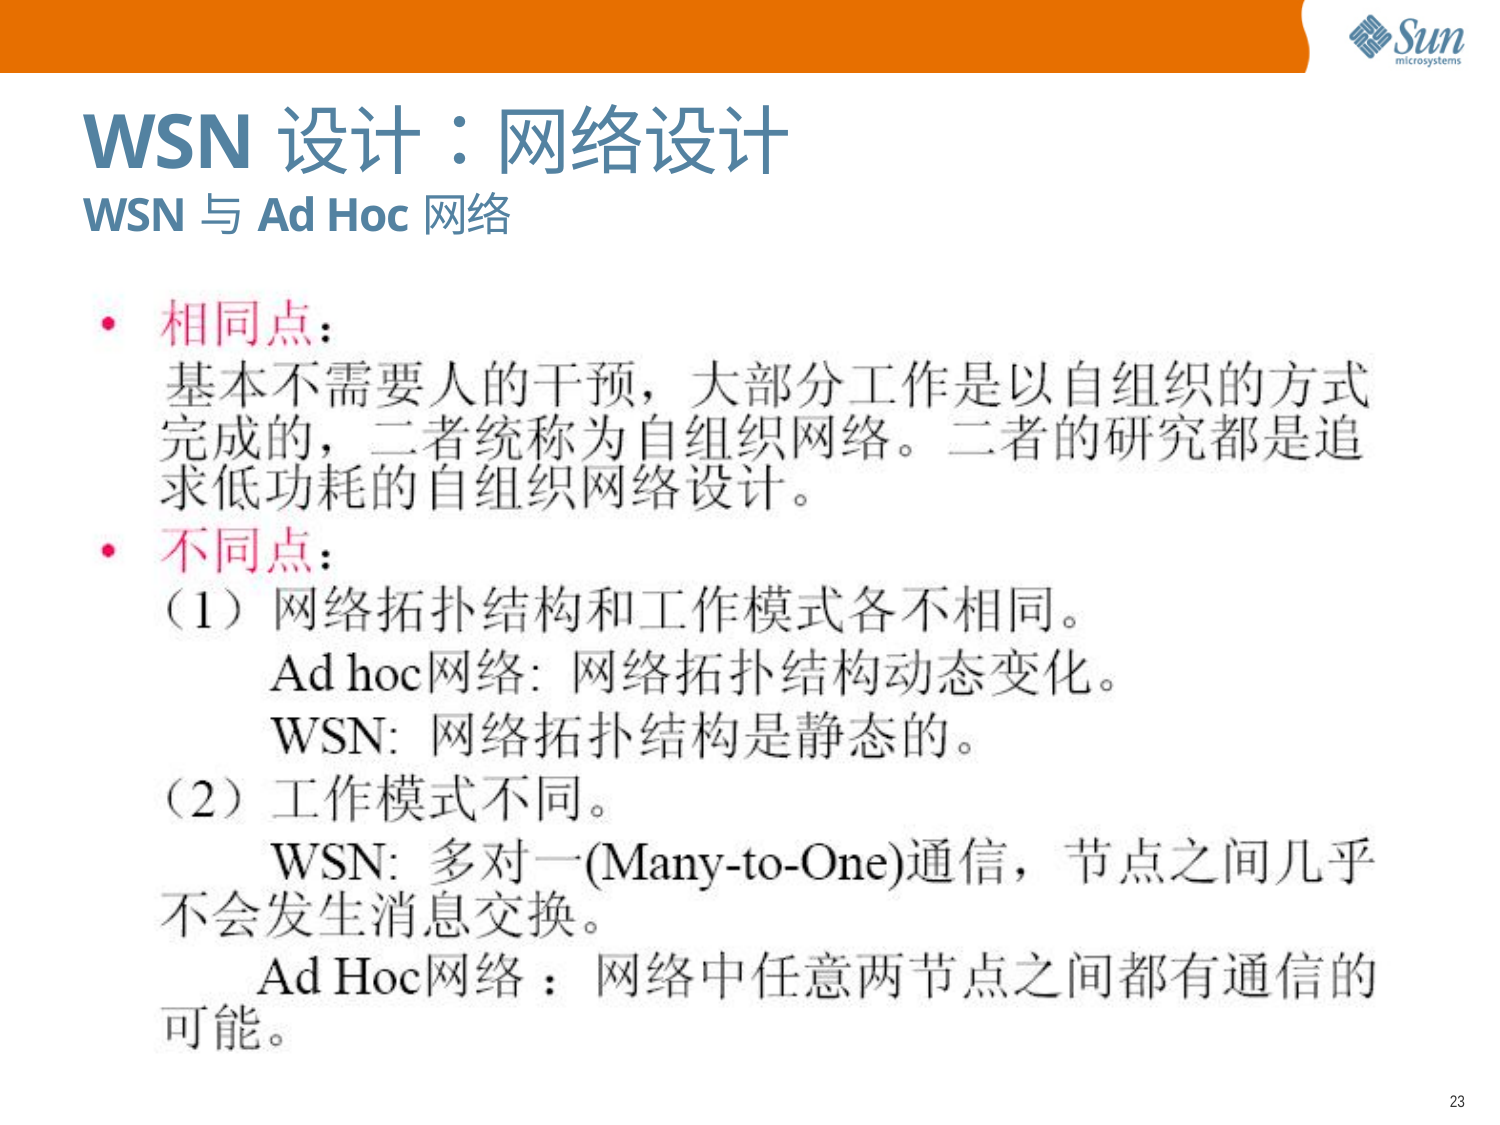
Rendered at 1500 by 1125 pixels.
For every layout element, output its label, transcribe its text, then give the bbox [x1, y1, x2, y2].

title WSN设计：网络设计 WSN与Ad Hoc网络 [83, 94, 1446, 235]
picture [63, 260, 1423, 1109]
picture [0, 0, 1500, 73]
